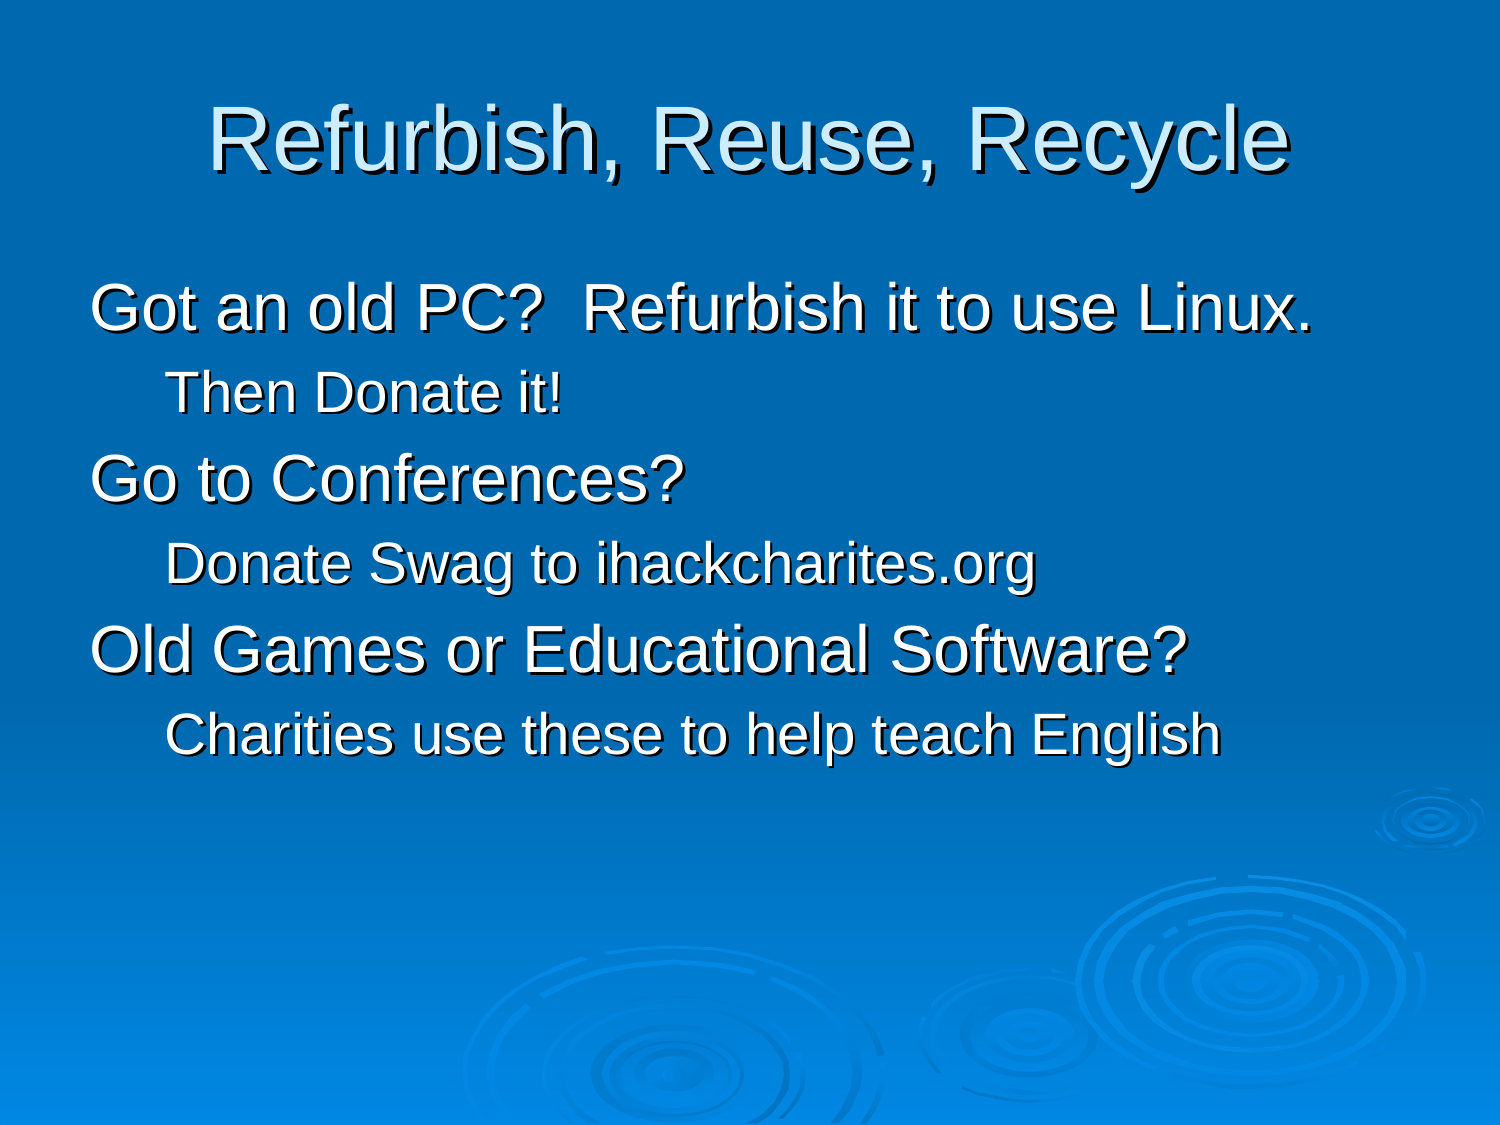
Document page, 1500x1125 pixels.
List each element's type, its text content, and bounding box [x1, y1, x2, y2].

list Got an old PC? Refurbish it to use Linux. Then Donate it! Go to Conferences? Donate Swag to ihackcharites.org Old Games or Educational Software? Charities use these to help teach English [75, 262, 1426, 1006]
title Refurbish, Reuse, Recycle [75, 45, 1426, 233]
